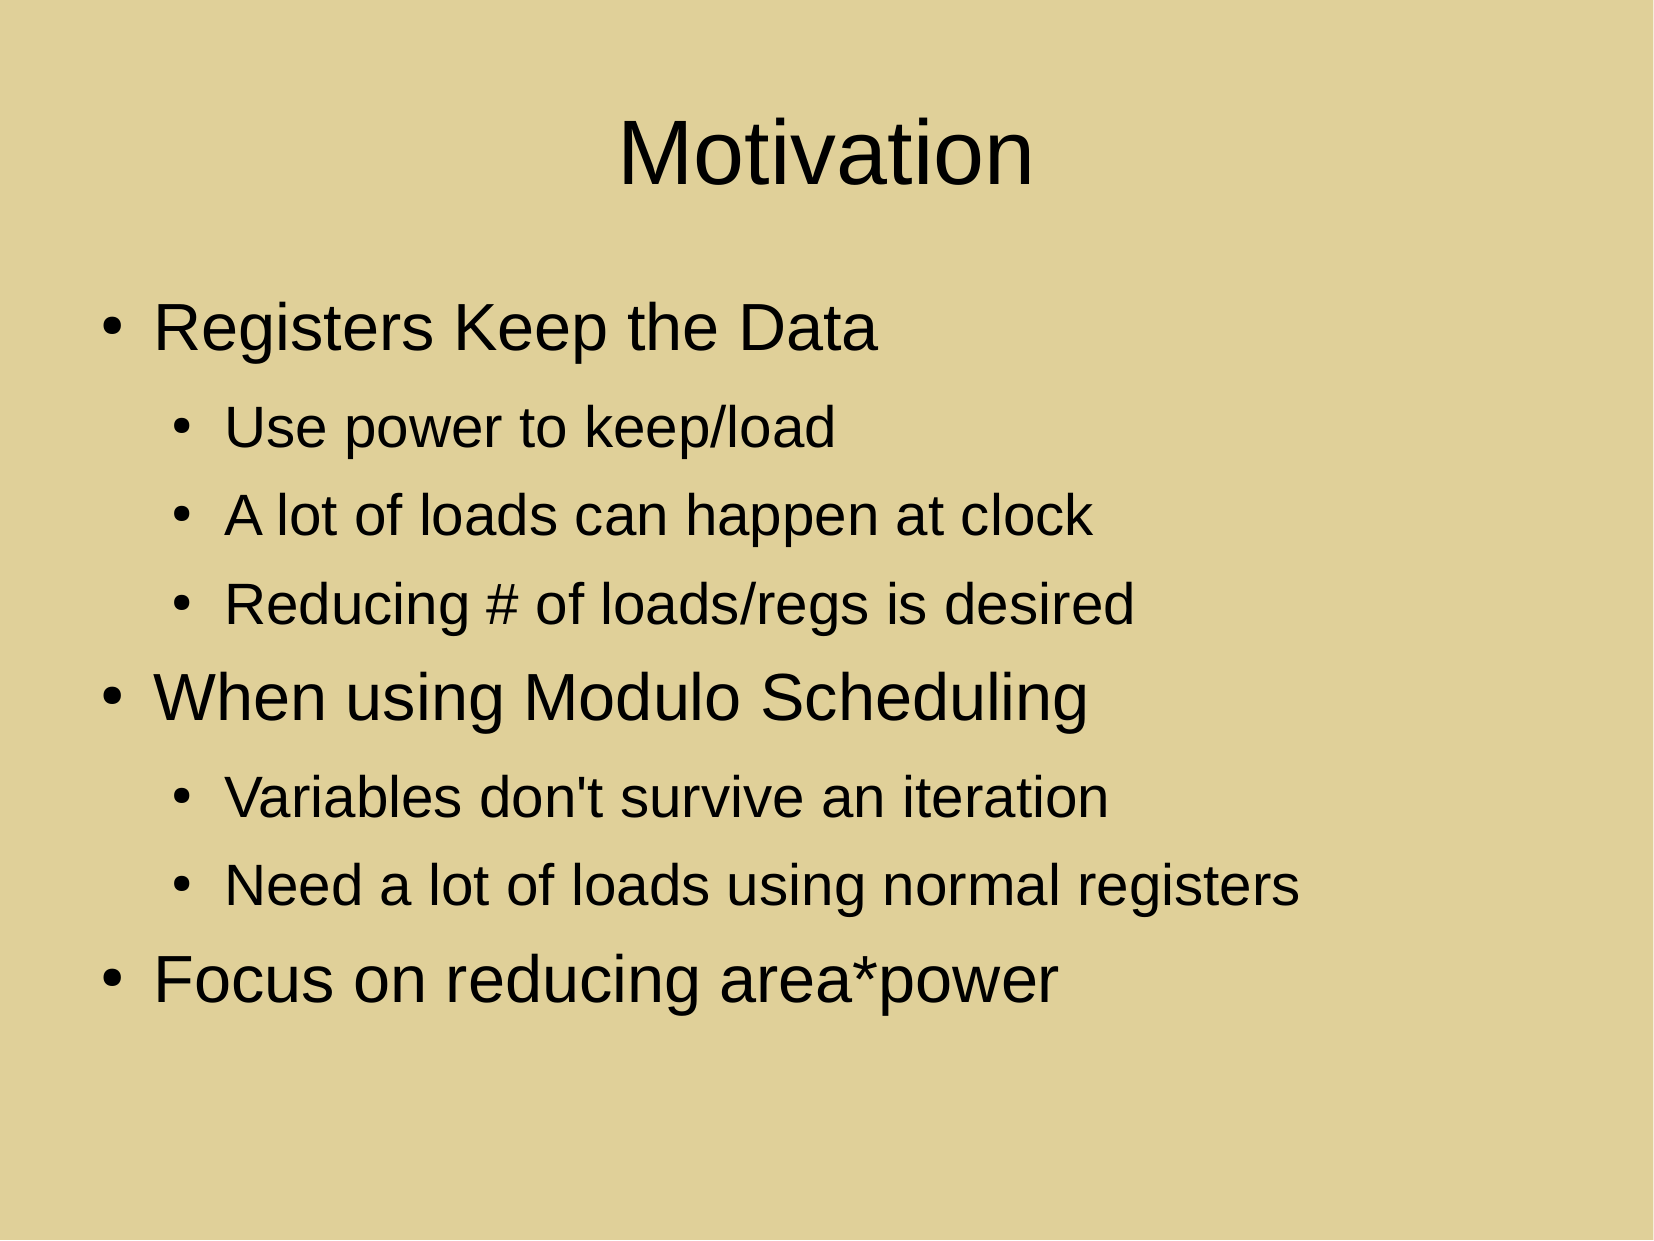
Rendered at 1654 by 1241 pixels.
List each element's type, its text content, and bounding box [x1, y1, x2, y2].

list Registers Keep the Data Use power to keep/load A lot of loads can happen at clock Reducing # of loads/regs is desired When using Modulo Scheduling Variables don't survive an iteration Need a lot of loads using normal registers Focus on reducing area*power [82, 290, 1571, 1109]
title Motivation [82, 49, 1571, 257]
